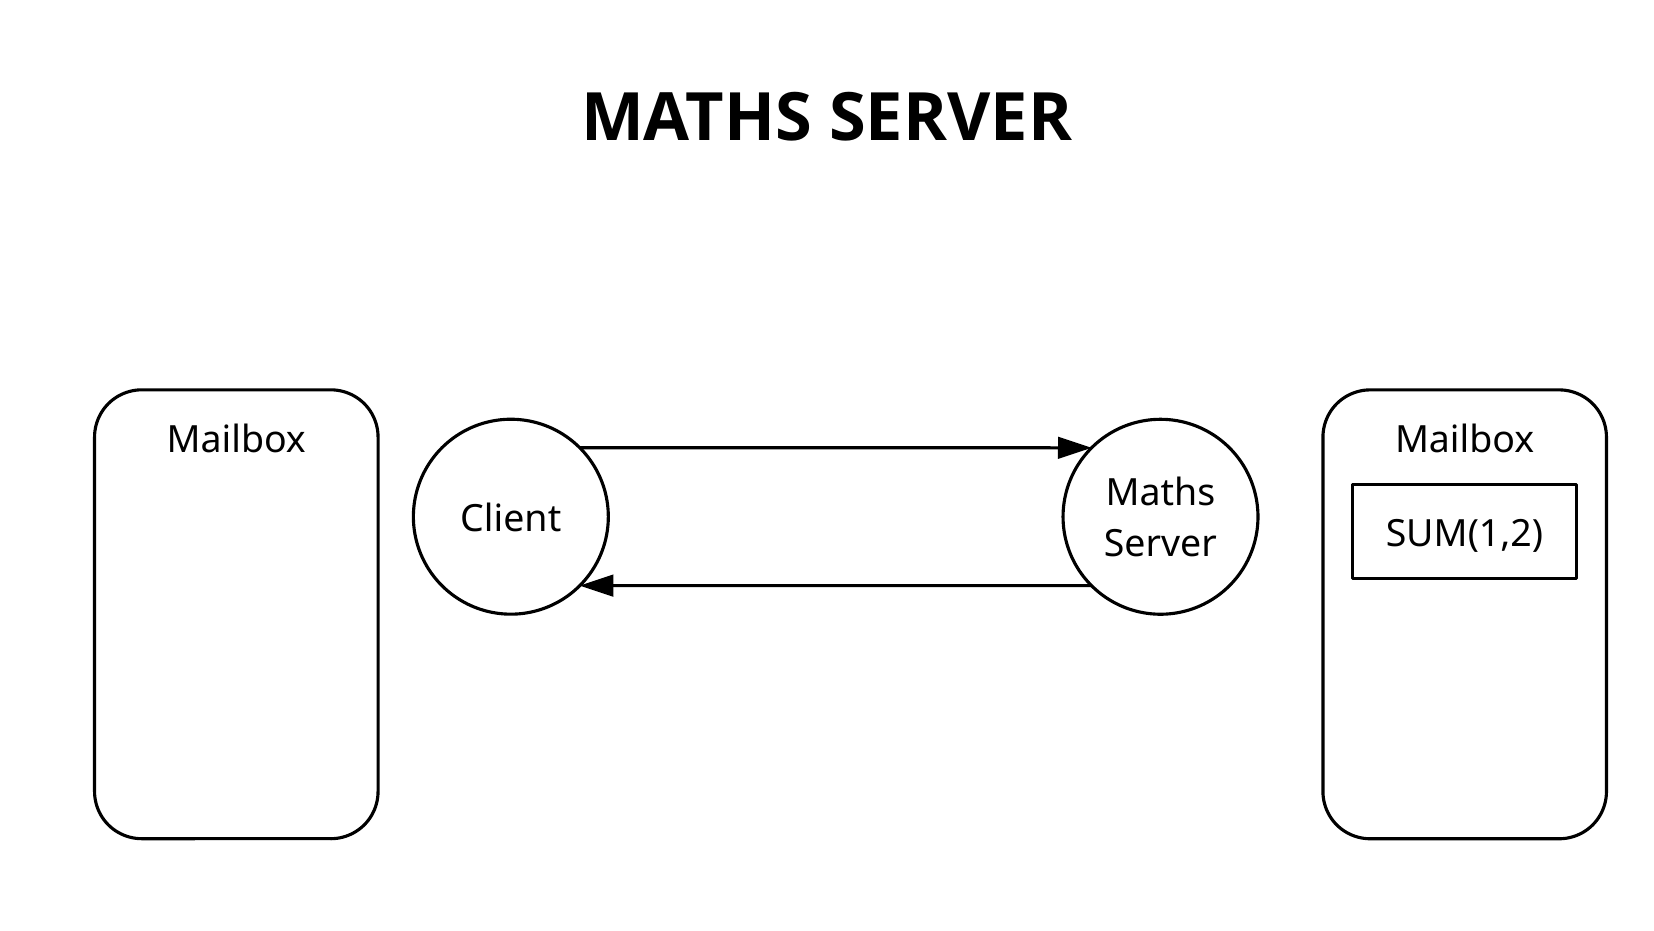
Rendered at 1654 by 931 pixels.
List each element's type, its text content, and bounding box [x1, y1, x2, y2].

title MATHS SERVER [82, 36, 1571, 193]
text_box Mailbox [94, 389, 379, 839]
text_box Maths Server [1063, 419, 1258, 615]
text_box Mailbox [1322, 389, 1607, 839]
text_box Client [413, 419, 609, 615]
text_box SUM(1,2) [1352, 484, 1577, 579]
